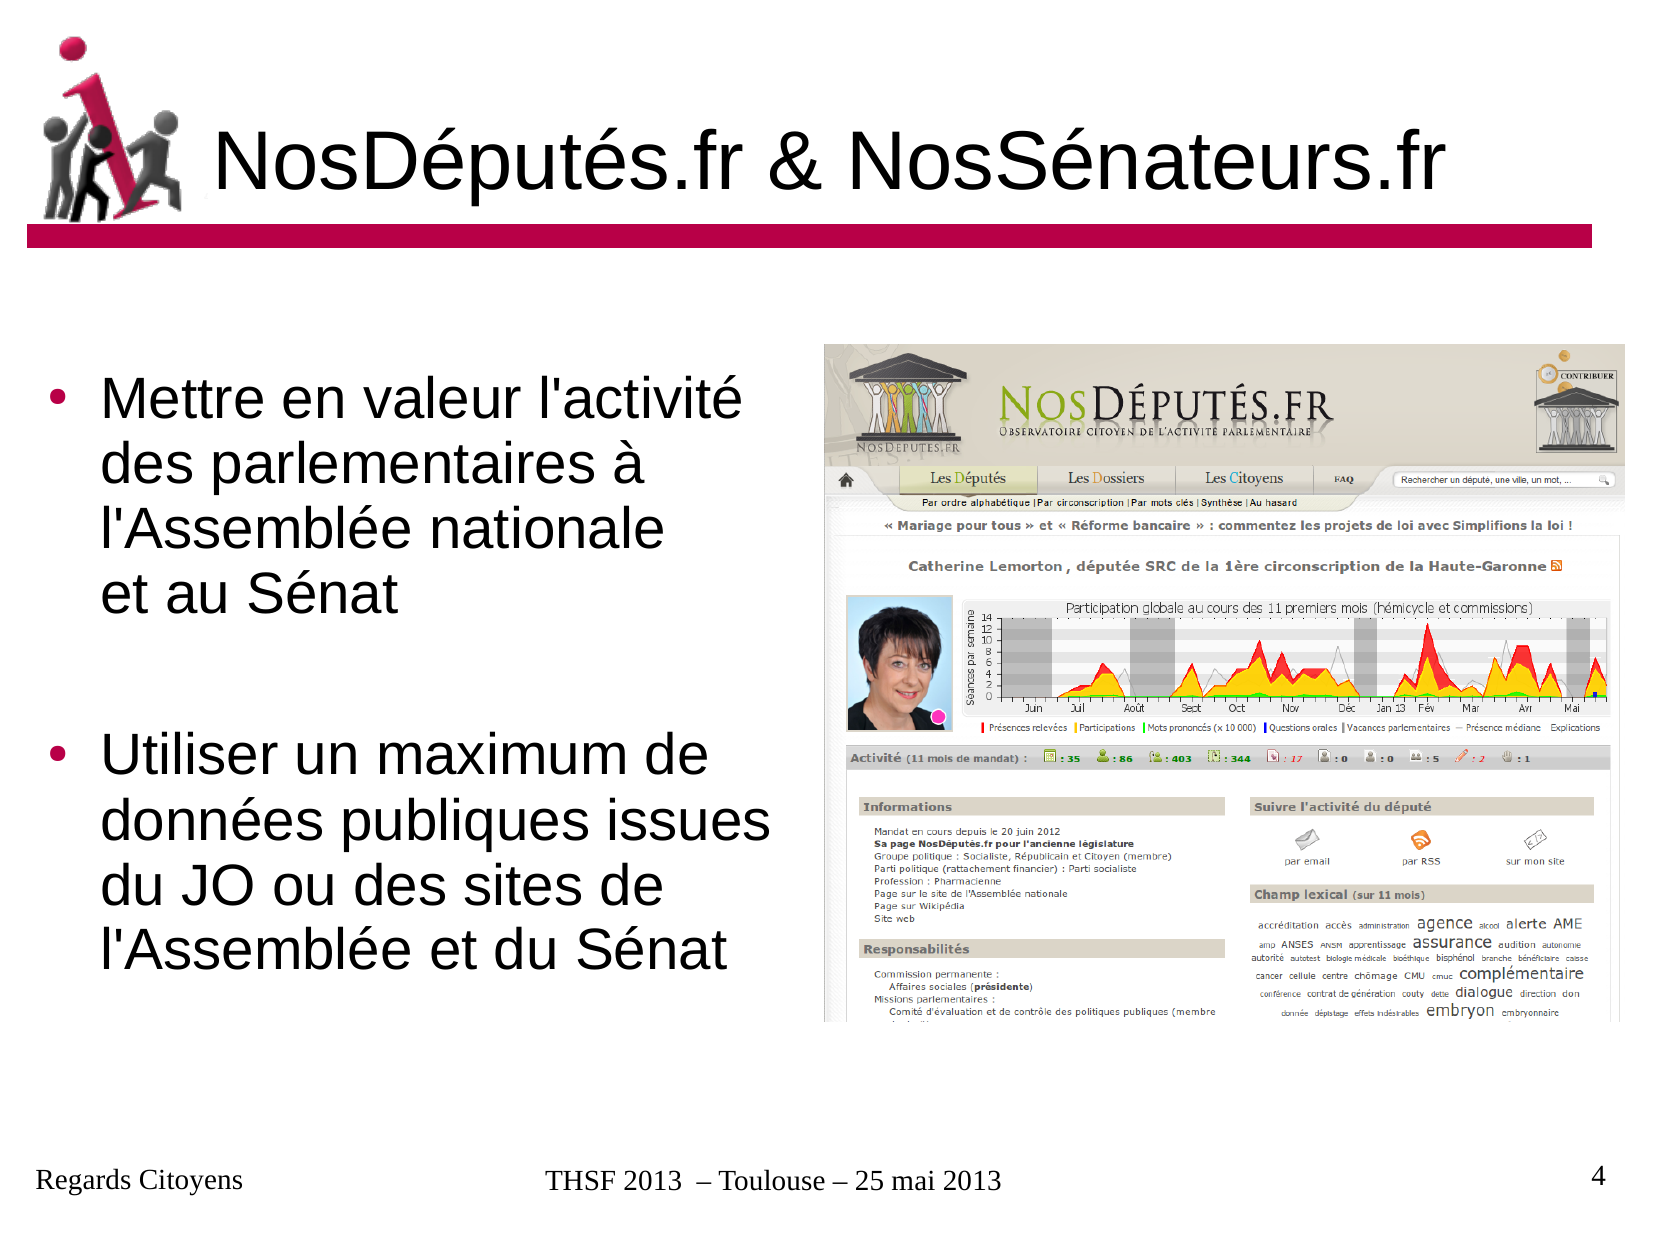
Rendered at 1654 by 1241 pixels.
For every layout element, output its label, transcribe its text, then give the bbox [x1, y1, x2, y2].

picture [824, 344, 1625, 1022]
picture [27, 31, 208, 224]
title NosDéputés.fr & NosSénateurs.fr [212, 64, 1625, 258]
list Mettre en valeur l'activité des parlementaires à l'Assemblée nationale et au Sénat Utiliser un maximum de données publiques issues du JO ou des sites de l'Assemblée et du Sénat [29, 366, 827, 1185]
